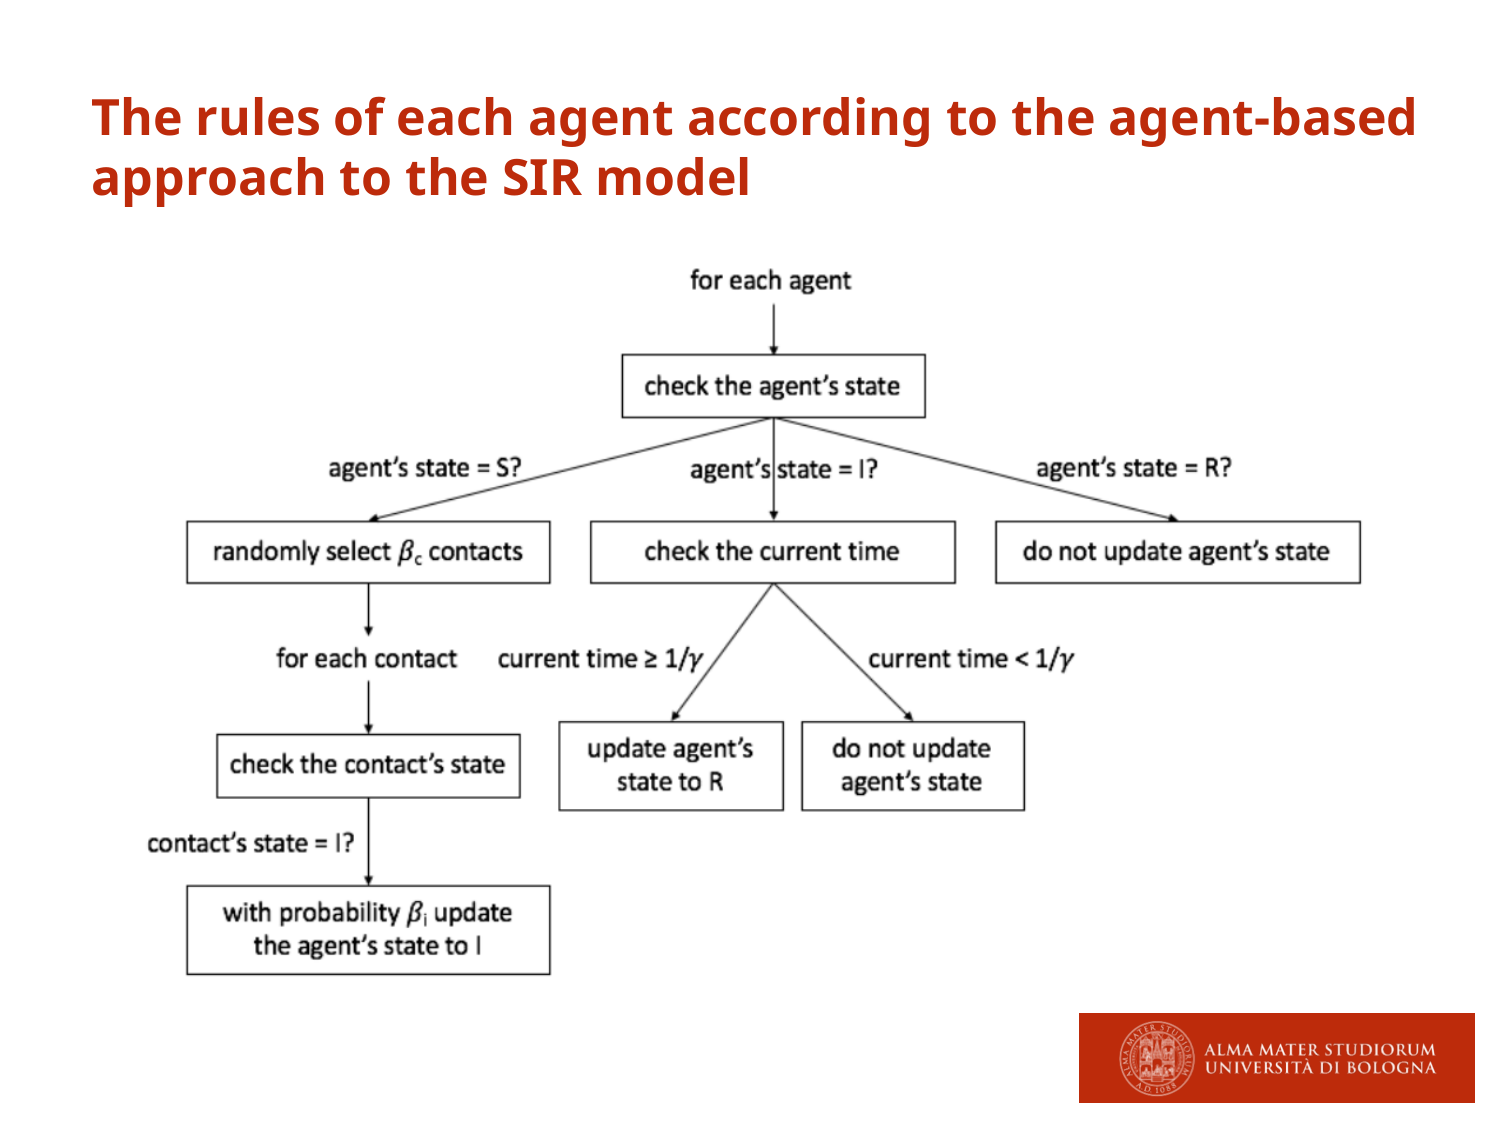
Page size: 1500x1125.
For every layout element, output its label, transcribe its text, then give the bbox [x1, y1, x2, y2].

text_box The rules of each agent according to the agent-based approach to the SIR model [76, 78, 1447, 185]
picture [86, 231, 1414, 988]
